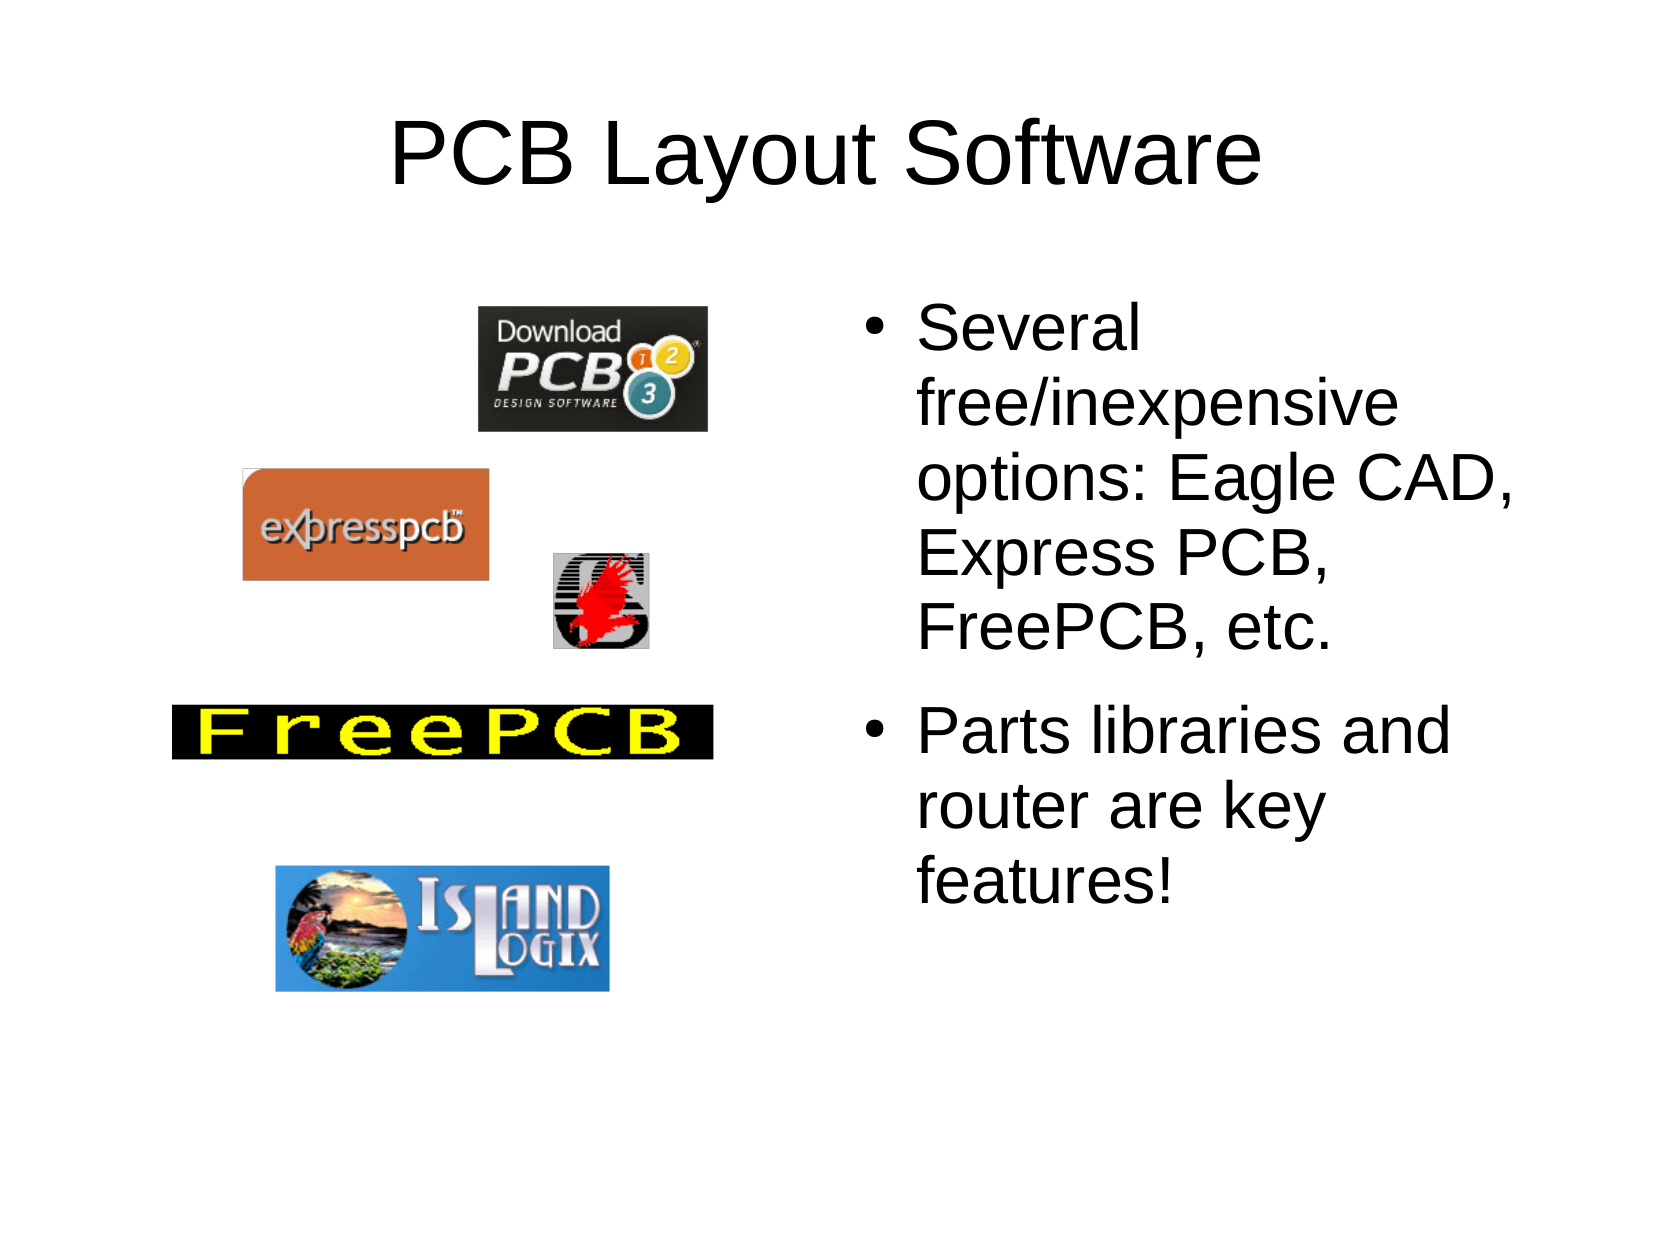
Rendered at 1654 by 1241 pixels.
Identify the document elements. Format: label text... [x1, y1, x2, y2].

list Several free/inexpensive options: Eagle CAD, Express PCB, FreePCB, etc. Parts libraries and router are key features! [845, 290, 1572, 1094]
title PCB Layout Software [82, 56, 1571, 250]
picture [172, 290, 719, 1109]
